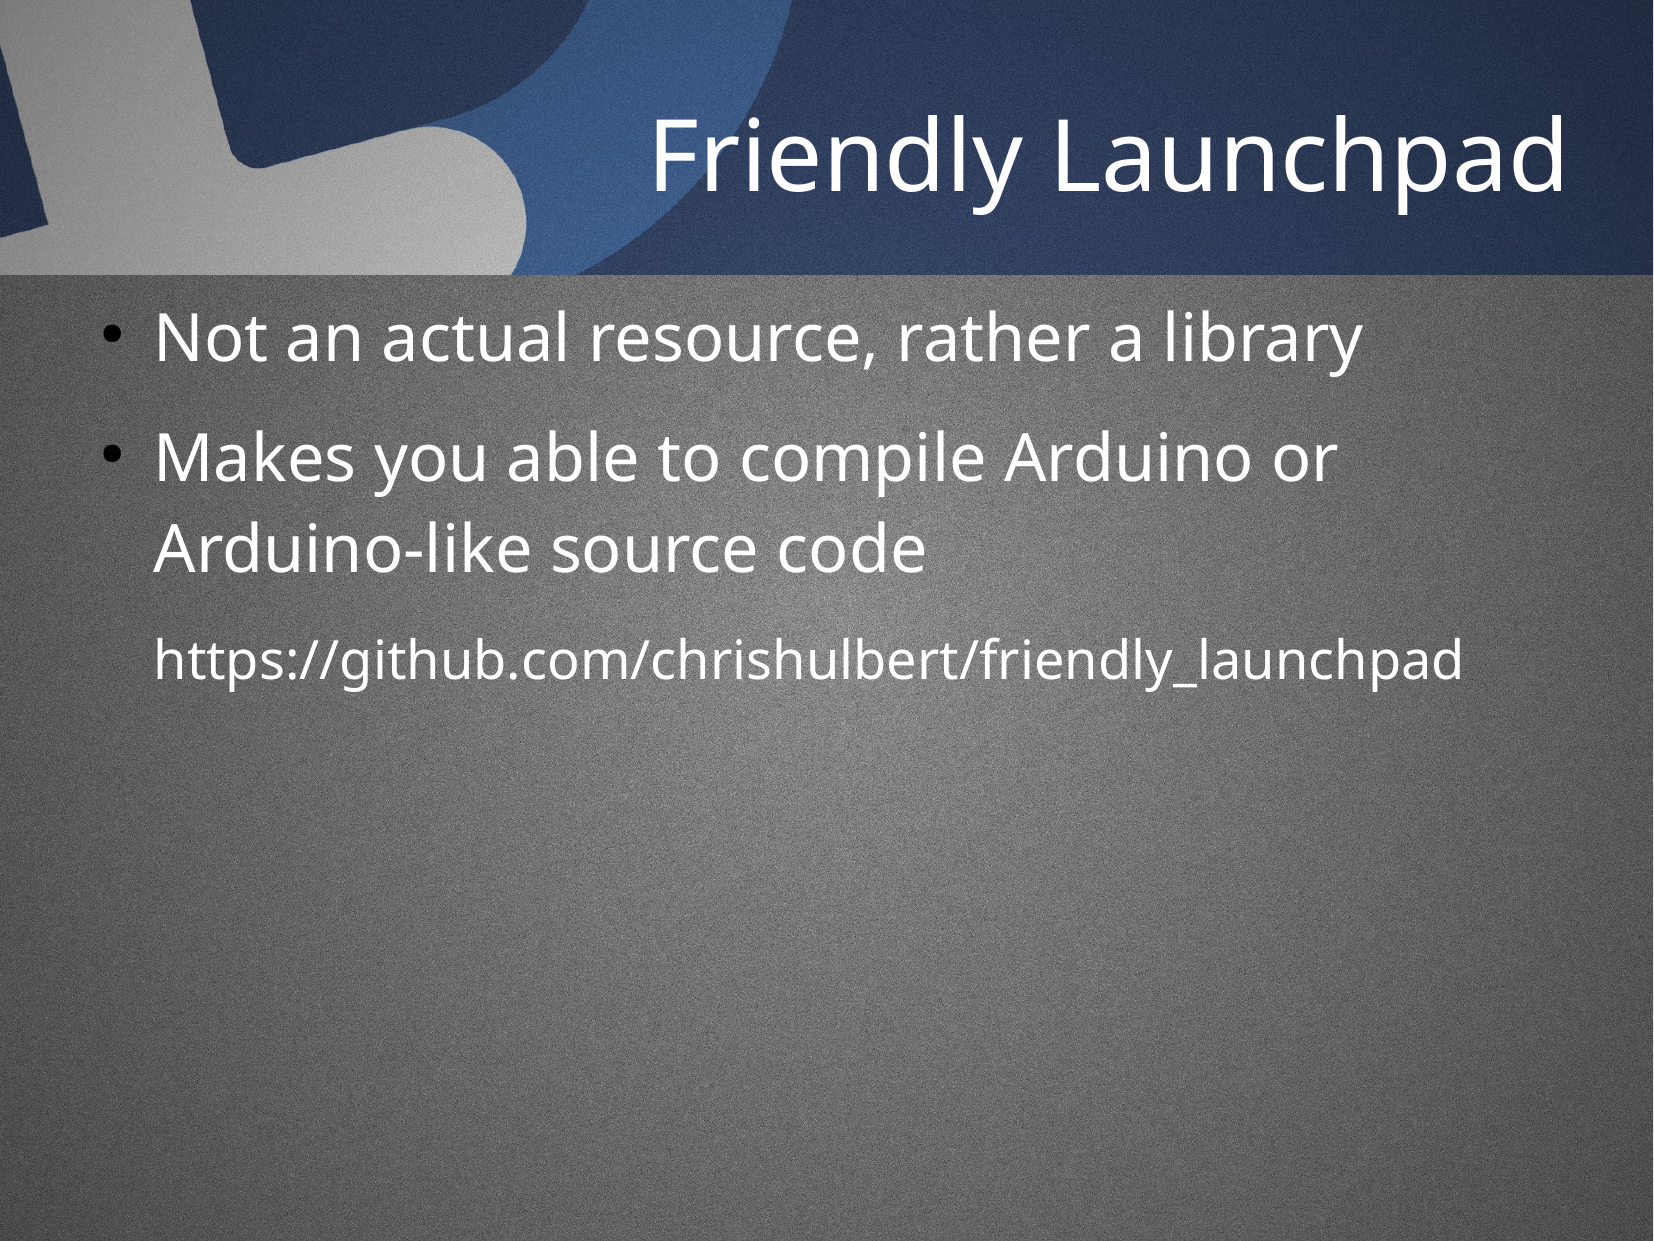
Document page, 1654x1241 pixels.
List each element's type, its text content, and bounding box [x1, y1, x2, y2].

picture [0, 0, 1654, 1241]
list Not an actual resource, rather a library Makes you able to compile Arduino or Arduino-like source code https://github.com/chrishulbert/friendly_launchpad [82, 290, 1571, 1109]
title Friendly Launchpad [82, 49, 1571, 257]
